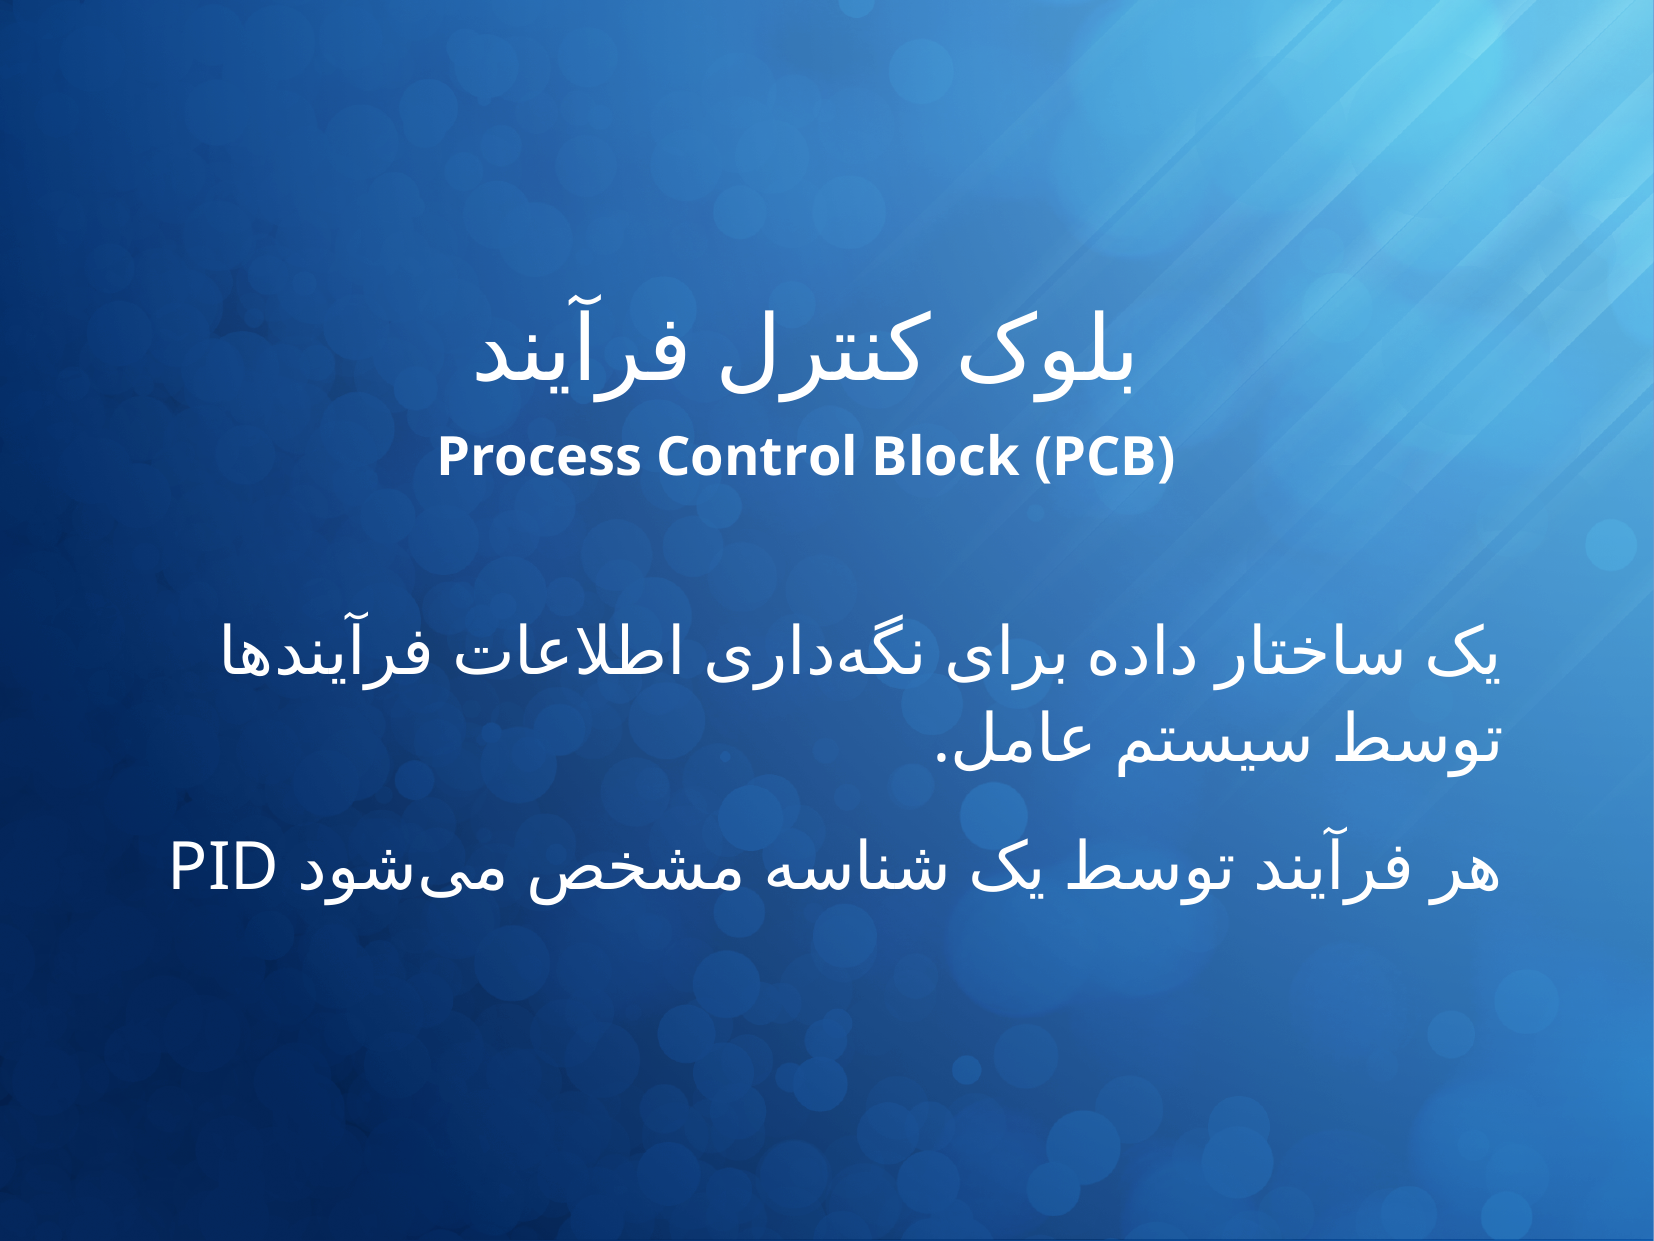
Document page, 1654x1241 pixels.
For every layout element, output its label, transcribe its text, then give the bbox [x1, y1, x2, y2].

list یک ساختار داده برای نگه‌داری اطلاعات فرآیندها توسط سیستم عامل. هر فرآیند توسط یک شناسه مشخص می‌شود PID [122, 614, 1576, 1118]
title بلوک کنترل فرآیند Process Control Block (PCB) [112, 300, 1501, 491]
picture [0, 0, 1654, 1241]
